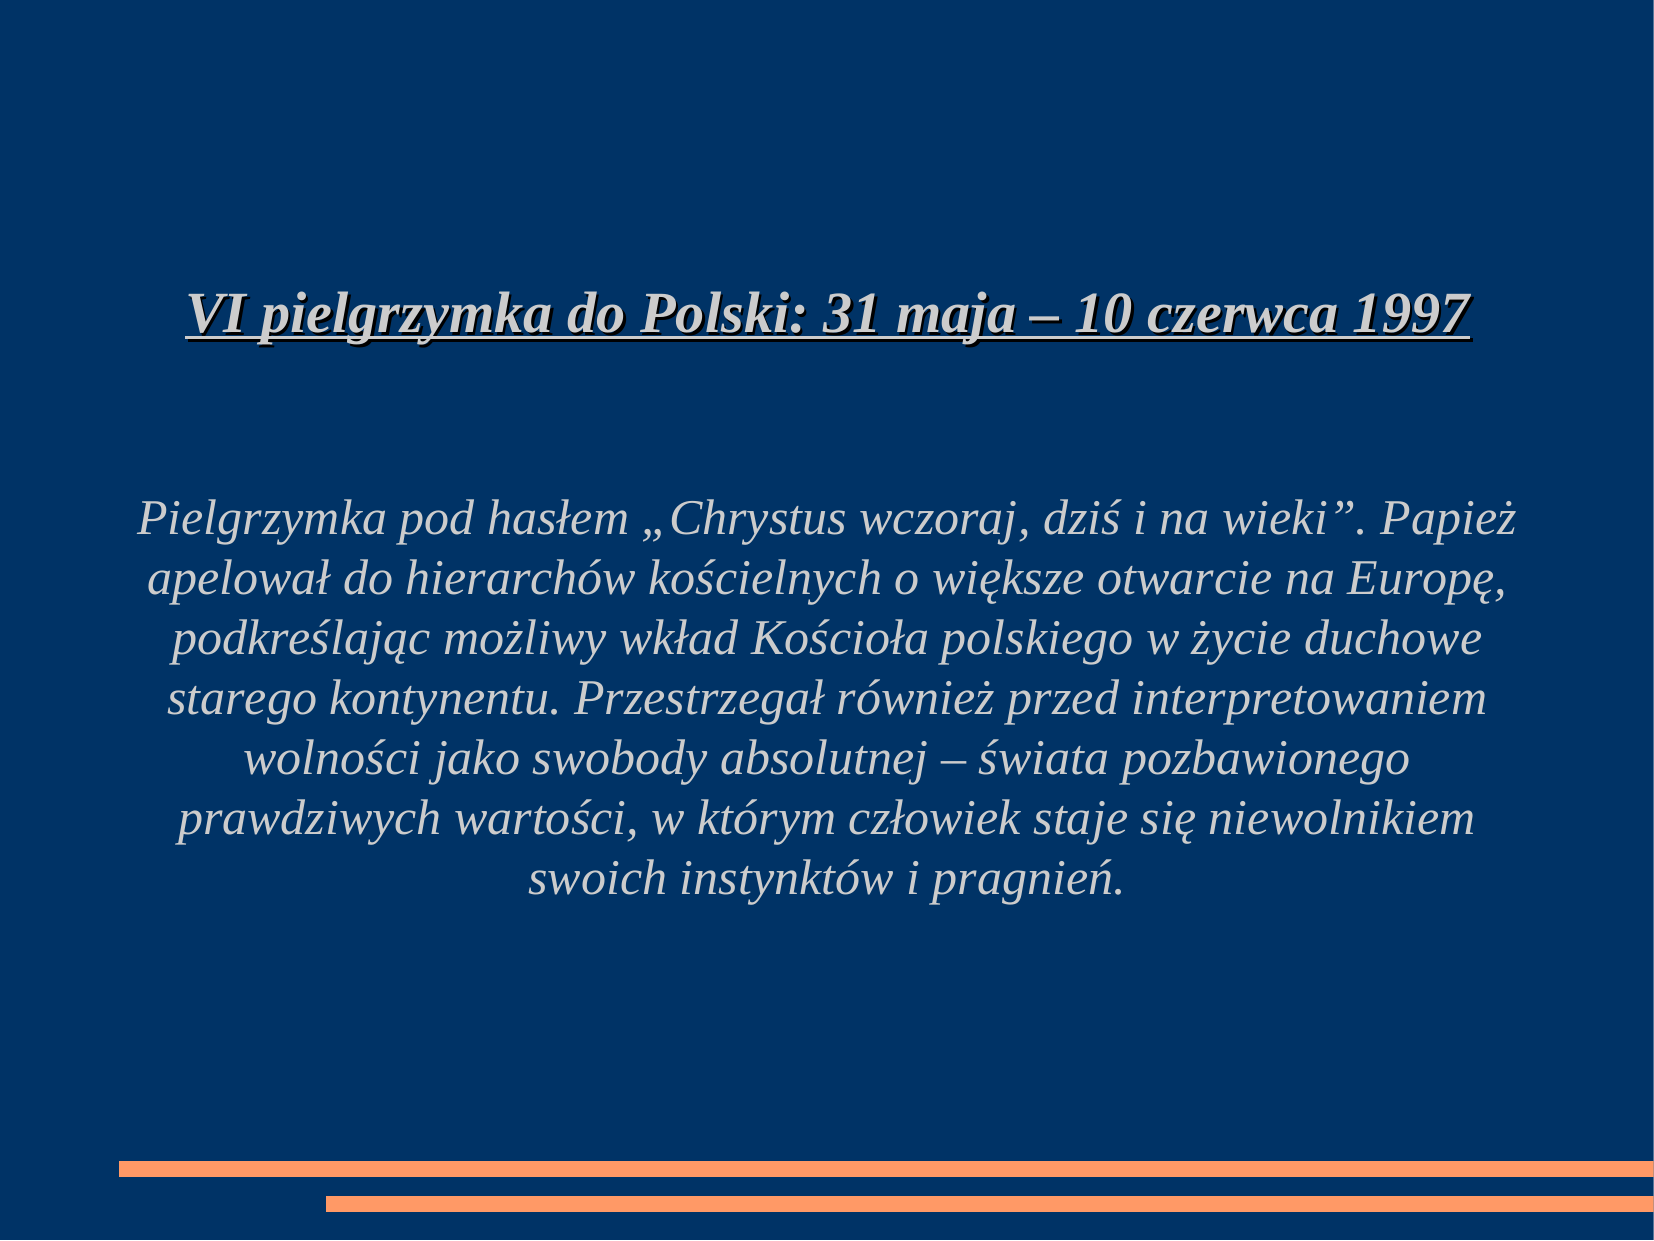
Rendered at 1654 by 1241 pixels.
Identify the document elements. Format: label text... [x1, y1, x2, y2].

subtitle VI pielgrzymka do Polski: 31 maja – 10 czerwca 1997 Pielgrzymka pod hasłem „Chrystus wczoraj, dziś i na wieki”. Papież apelował do hierarchów kościelnych o większe otwarcie na Europę, podkreślając możliwy wkład Kościoła polskiego w życie duchowe starego kontynentu. Przestrzegał również przed interpretowaniem wolności jako swobody absolutnej – świata pozbawionego prawdziwych wartości, w którym człowiek staje się niewolnikiem swoich instynktów i pragnień. [121, 46, 1534, 1132]
